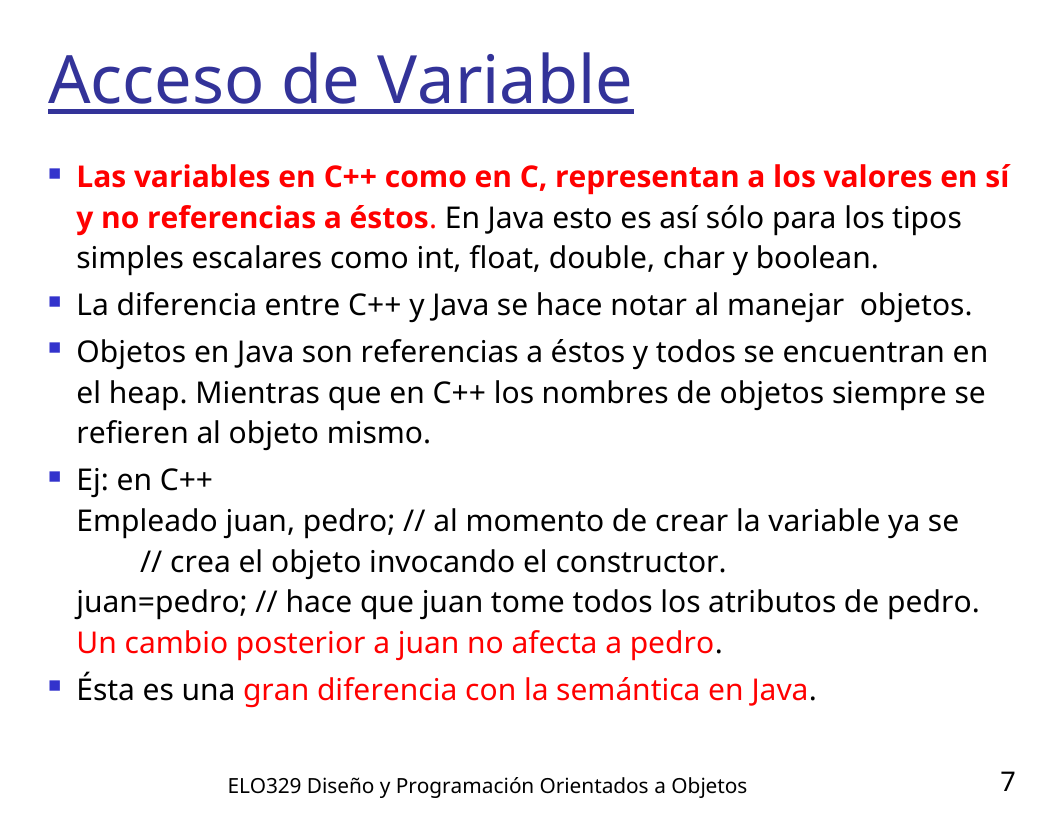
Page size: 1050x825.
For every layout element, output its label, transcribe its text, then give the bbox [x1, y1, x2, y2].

title Acceso de Variable [37, 19, 1026, 129]
list Las variables en C++ como en C, representan a los valores en sí y no referencias a éstos. En Java esto es así sólo para los tipos simples escalares como int, float, double, char y boolean. La diferencia entre C++ y Java se hace notar al manejar objetos. Objetos en Java son referencias a éstos y todos se encuentran en el heap. Mientras que en C++ los nombres de objetos siempre se refieren al objeto mismo. Ej: en C++ Empleado juan, pedro; // al momento de crear la variable ya se // crea el objeto invocando el constructor. juan=pedro; // hace que juan tome todos los atributos de pedro. Un cambio posterior a juan no afecta a pedro. Ésta es una gran diferencia con la semántica en Java. [37, 150, 1023, 751]
